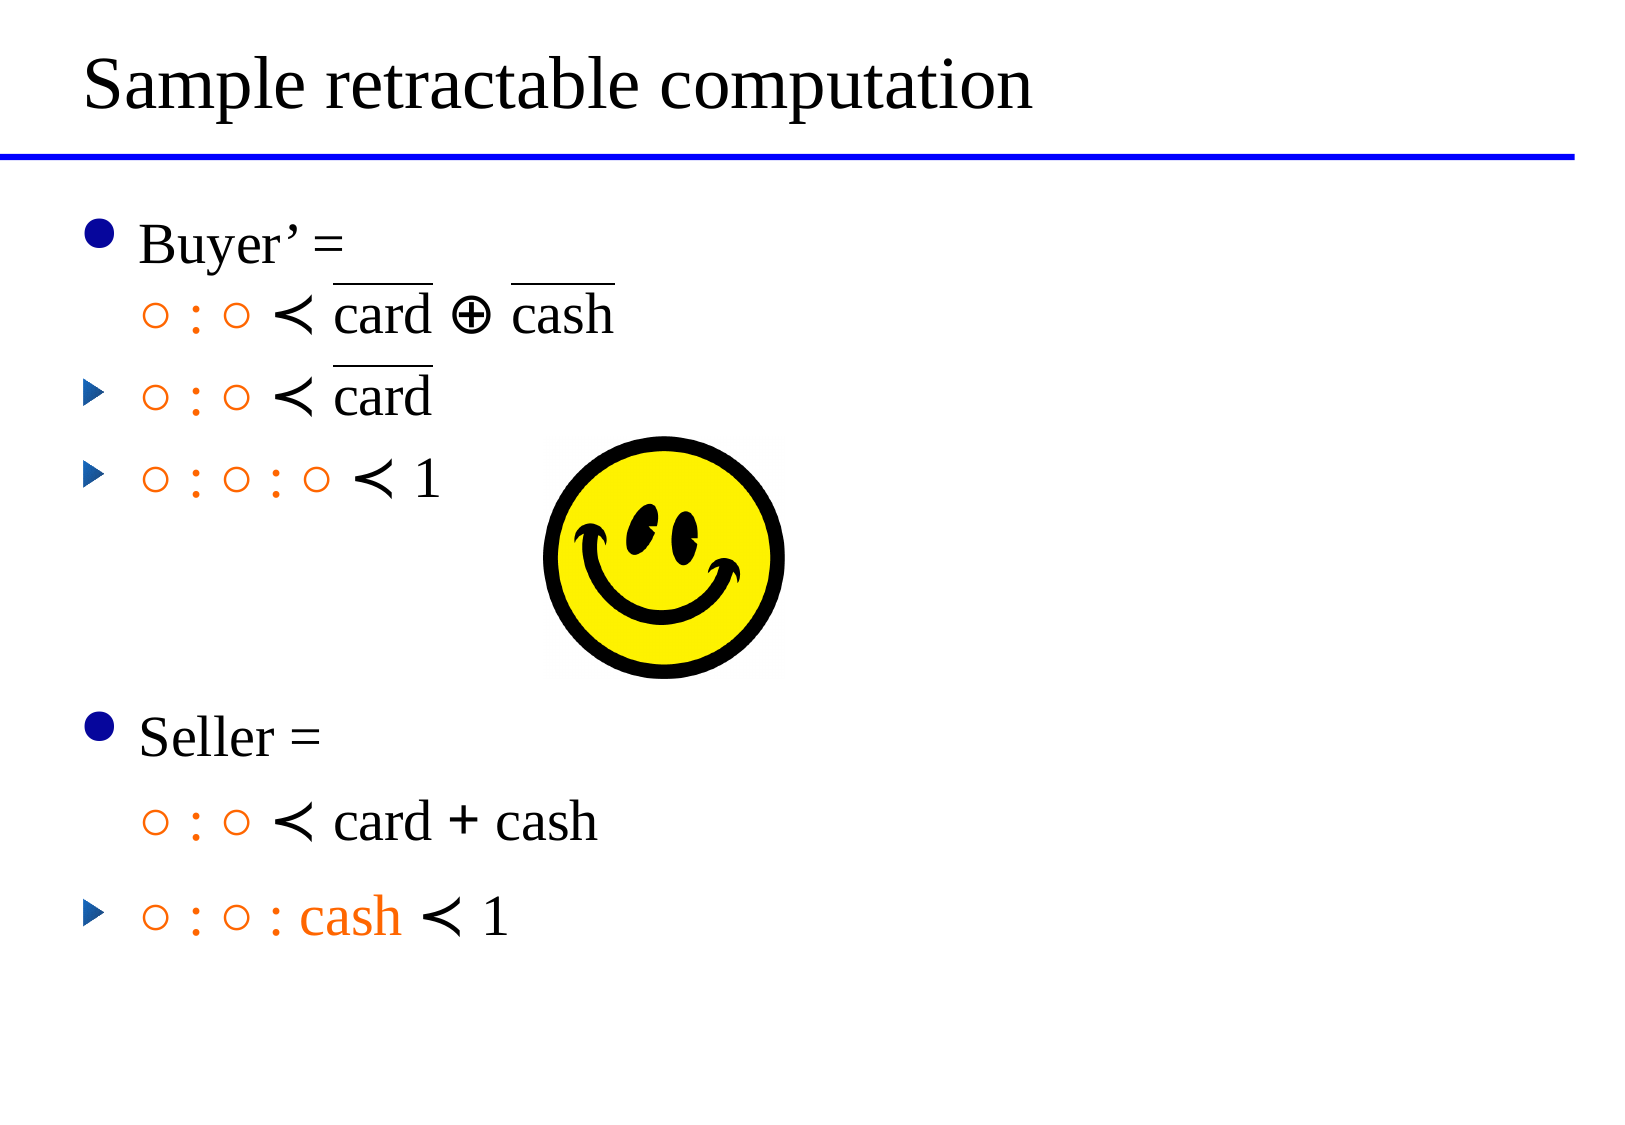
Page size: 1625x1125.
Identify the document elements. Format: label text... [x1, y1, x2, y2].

picture [543, 436, 785, 679]
title Sample retractable computation [67, 27, 1544, 131]
list Buyer’ = ○ : ○ ≺ card ⊕ cash ○ : ○ ≺ card ○ : ○ : ○ ≺ 1 Seller = ○ : ○ ≺ card + cash ○ : ○ : cash ≺ 1 [67, 198, 1478, 1061]
